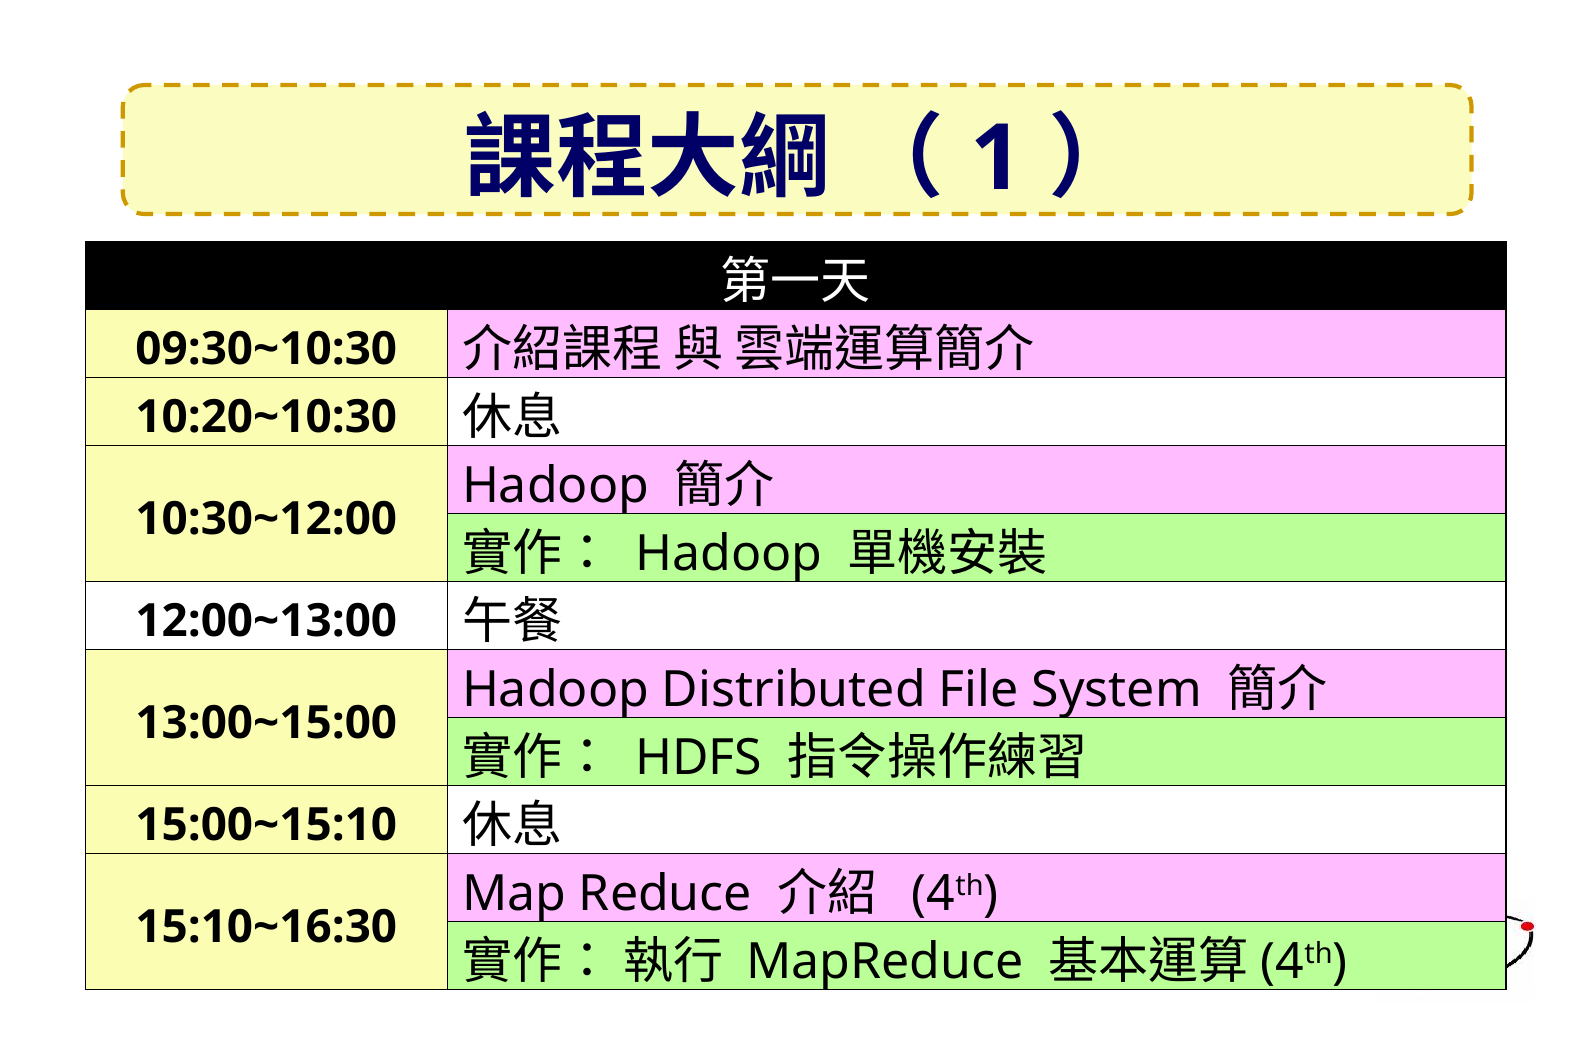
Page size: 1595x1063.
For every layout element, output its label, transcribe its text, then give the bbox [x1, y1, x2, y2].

picture [1375, 898, 1536, 1004]
text_box 10:30~12:00 [86, 446, 447, 581]
text_box 第一天 [86, 242, 1505, 309]
text_box 介紹課程 與 雲端運算簡介 [448, 310, 1505, 377]
text_box 13:00~15:00 [86, 650, 447, 785]
text_box 休息 [448, 378, 1505, 445]
text_box Hadoop 簡介 [448, 446, 1505, 513]
text_box 實作： 執行 MapReduce 基本運算(4th) [448, 922, 1505, 989]
text_box 15:00~15:10 [86, 786, 447, 853]
text_box 午餐 [448, 582, 1505, 649]
text_box 休息 [448, 786, 1505, 853]
text_box 實作： Hadoop 單機安裝 [448, 514, 1505, 581]
text_box Hadoop Distributed File System 簡介 [448, 650, 1505, 717]
text_box Hadoop 簡介 [627, 478, 641, 499]
text_box 實作： HDFS 指令操作練習 [448, 718, 1505, 785]
text_box 09:30~10:30 [86, 310, 447, 377]
title 課程大綱 （1） [128, 87, 1477, 213]
text_box 10:20~10:30 [86, 378, 447, 445]
text_box Map Reduce 介紹 (4th) [448, 854, 1505, 921]
text_box 15:10~16:30 [86, 854, 447, 989]
text_box 12:00~13:00 [86, 582, 447, 649]
